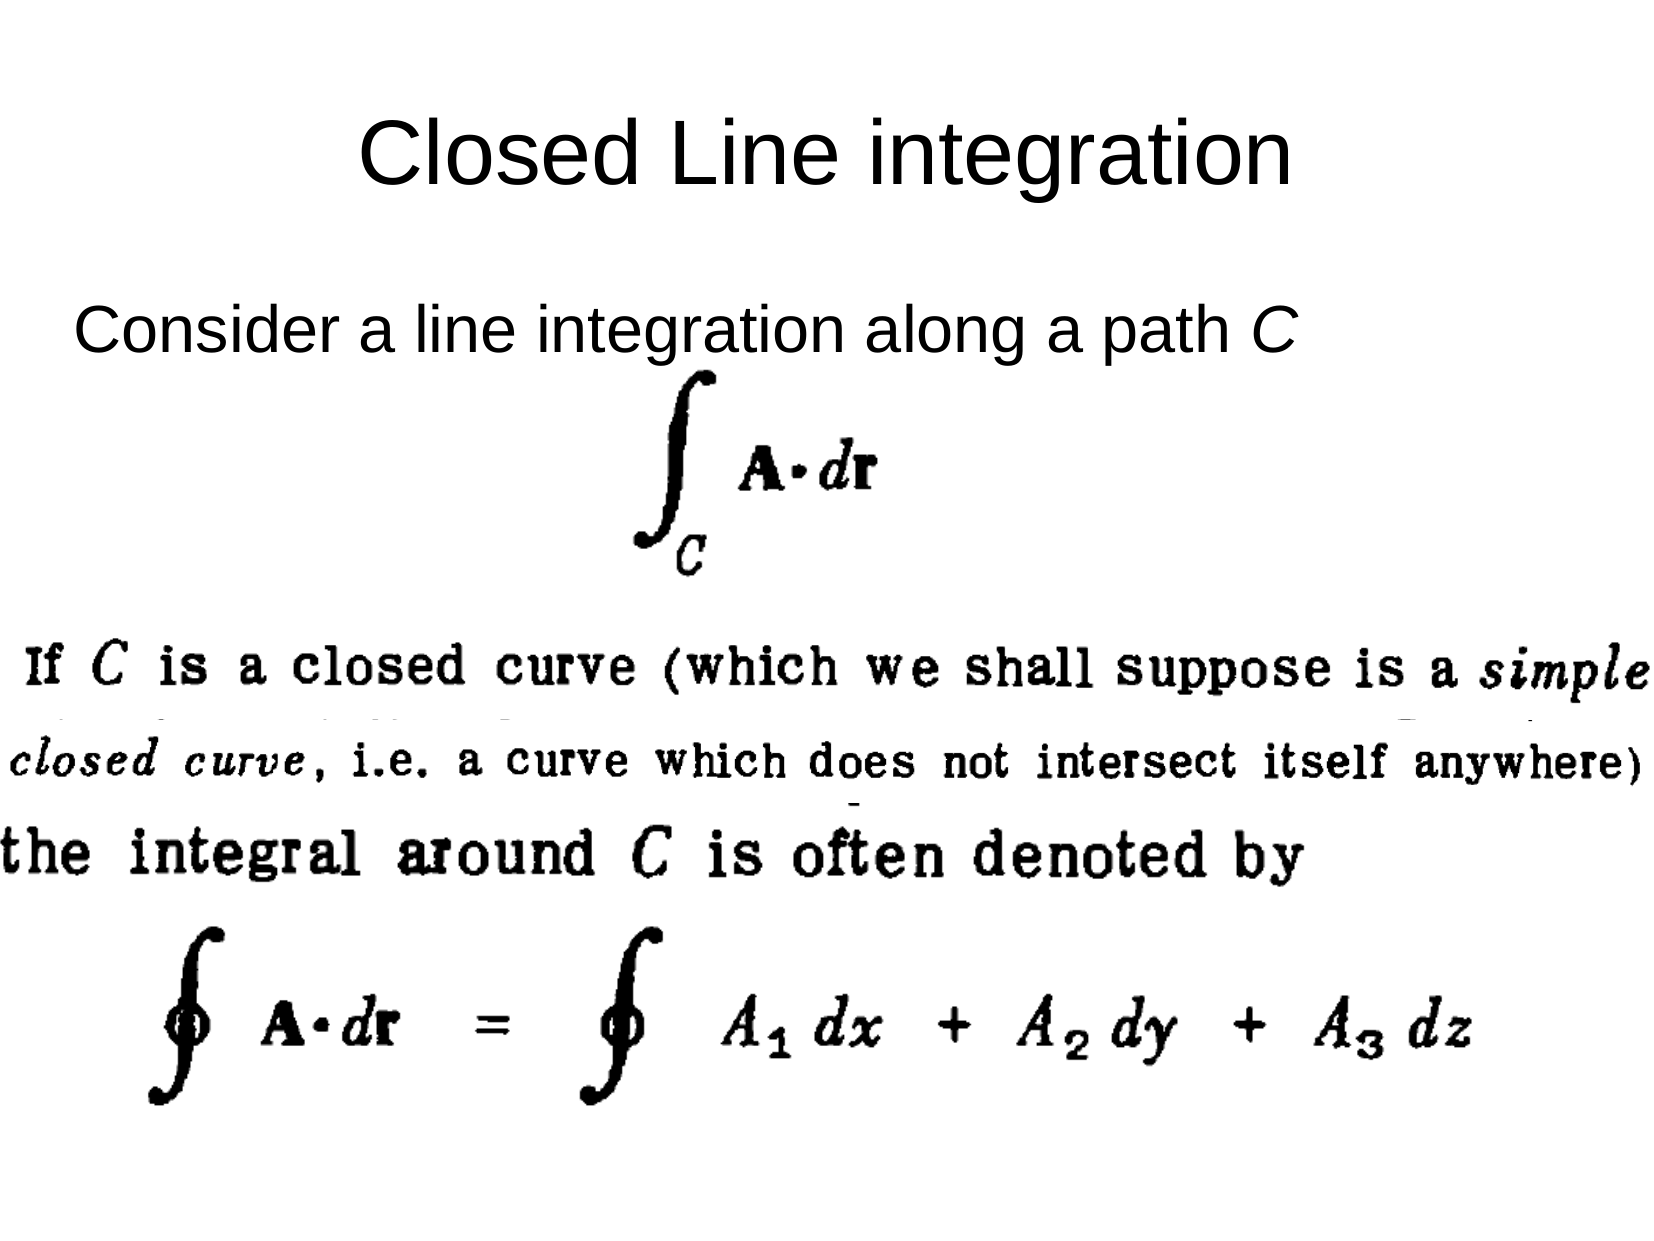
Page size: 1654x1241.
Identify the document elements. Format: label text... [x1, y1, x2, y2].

picture [0, 803, 1489, 1126]
picture [602, 415, 898, 596]
title Closed Line integration [82, 49, 1571, 257]
picture [0, 622, 1654, 798]
text_box Consider a line integration along a path C [59, 284, 1560, 415]
